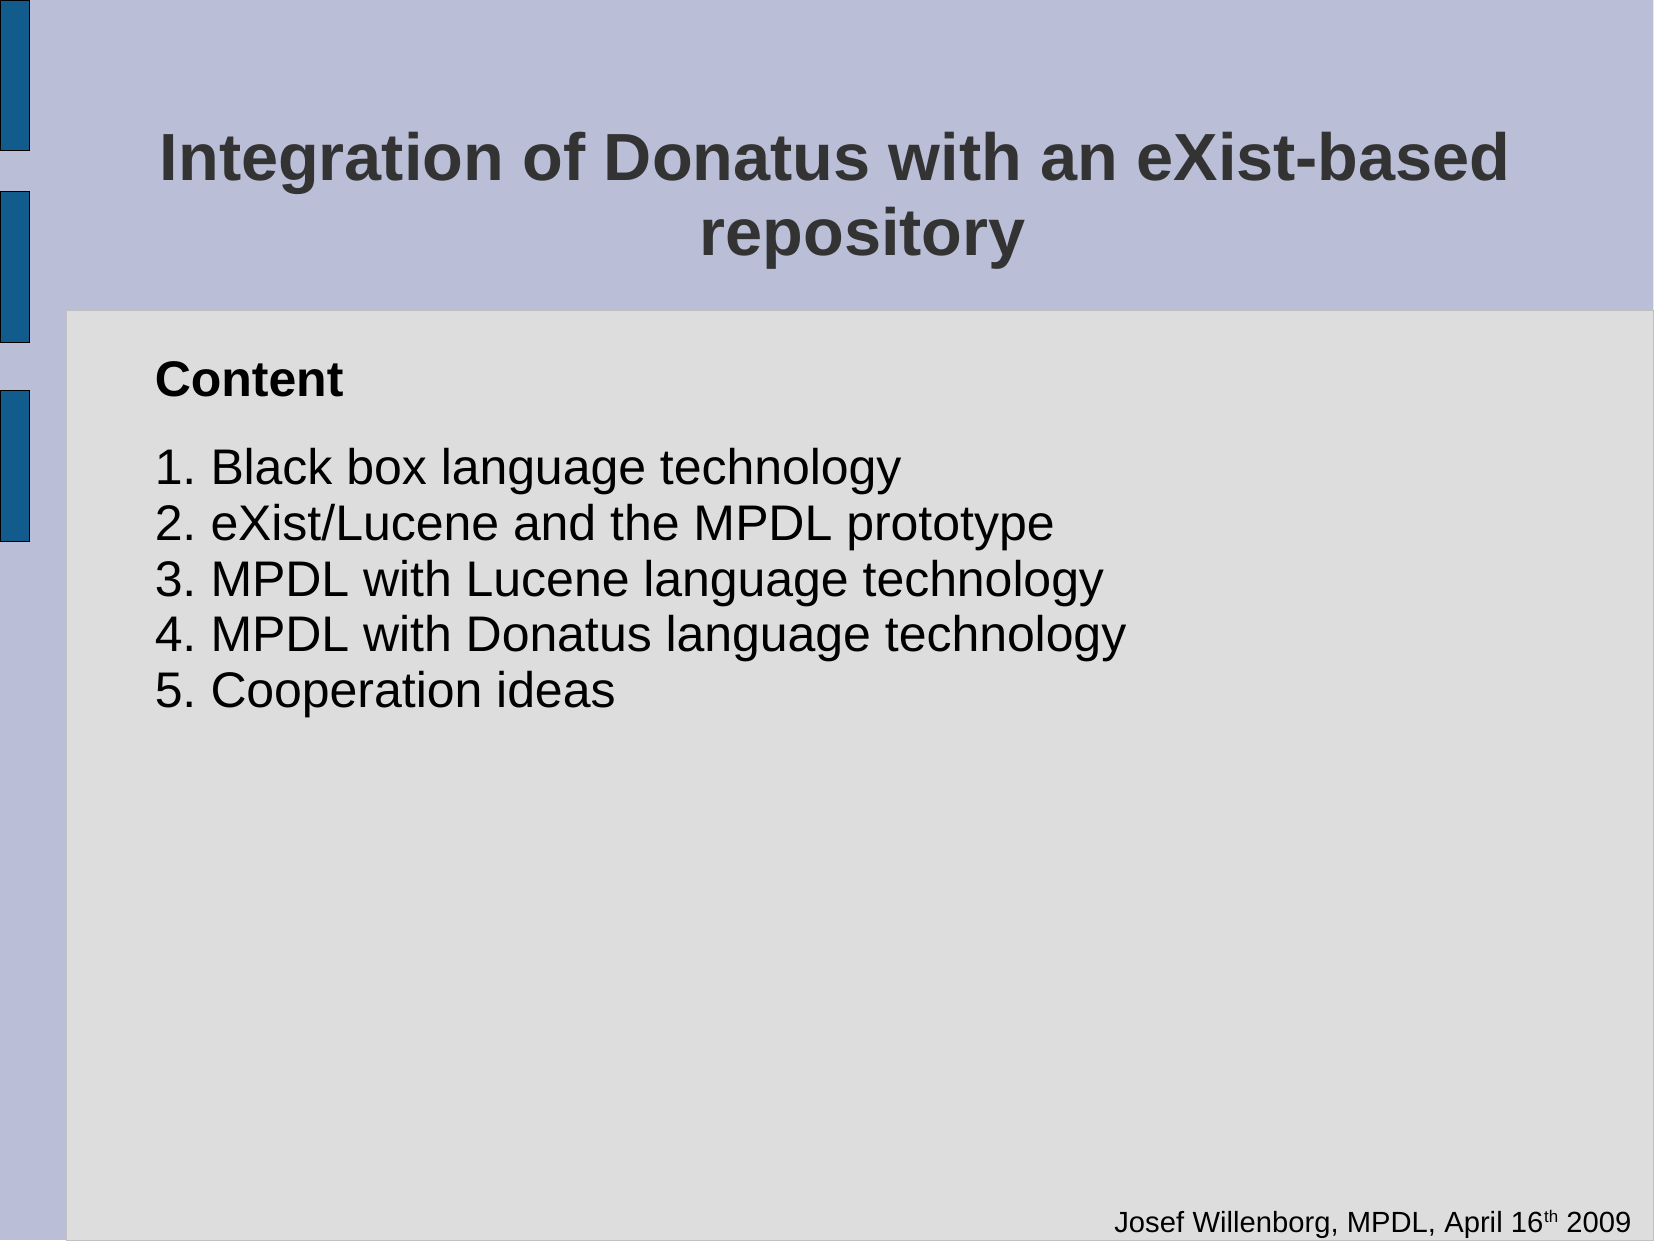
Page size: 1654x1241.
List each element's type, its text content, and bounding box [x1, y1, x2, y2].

text_box Content 1. Black box language technology 2. eXist/Lucene and the MPDL prototype 3. MPDL with Lucene language technology 4. MPDL with Donatus language technology 5. Cooperation ideas [154, 350, 1642, 1133]
title Integration of Donatus with an eXist-based repository [121, 91, 1534, 299]
